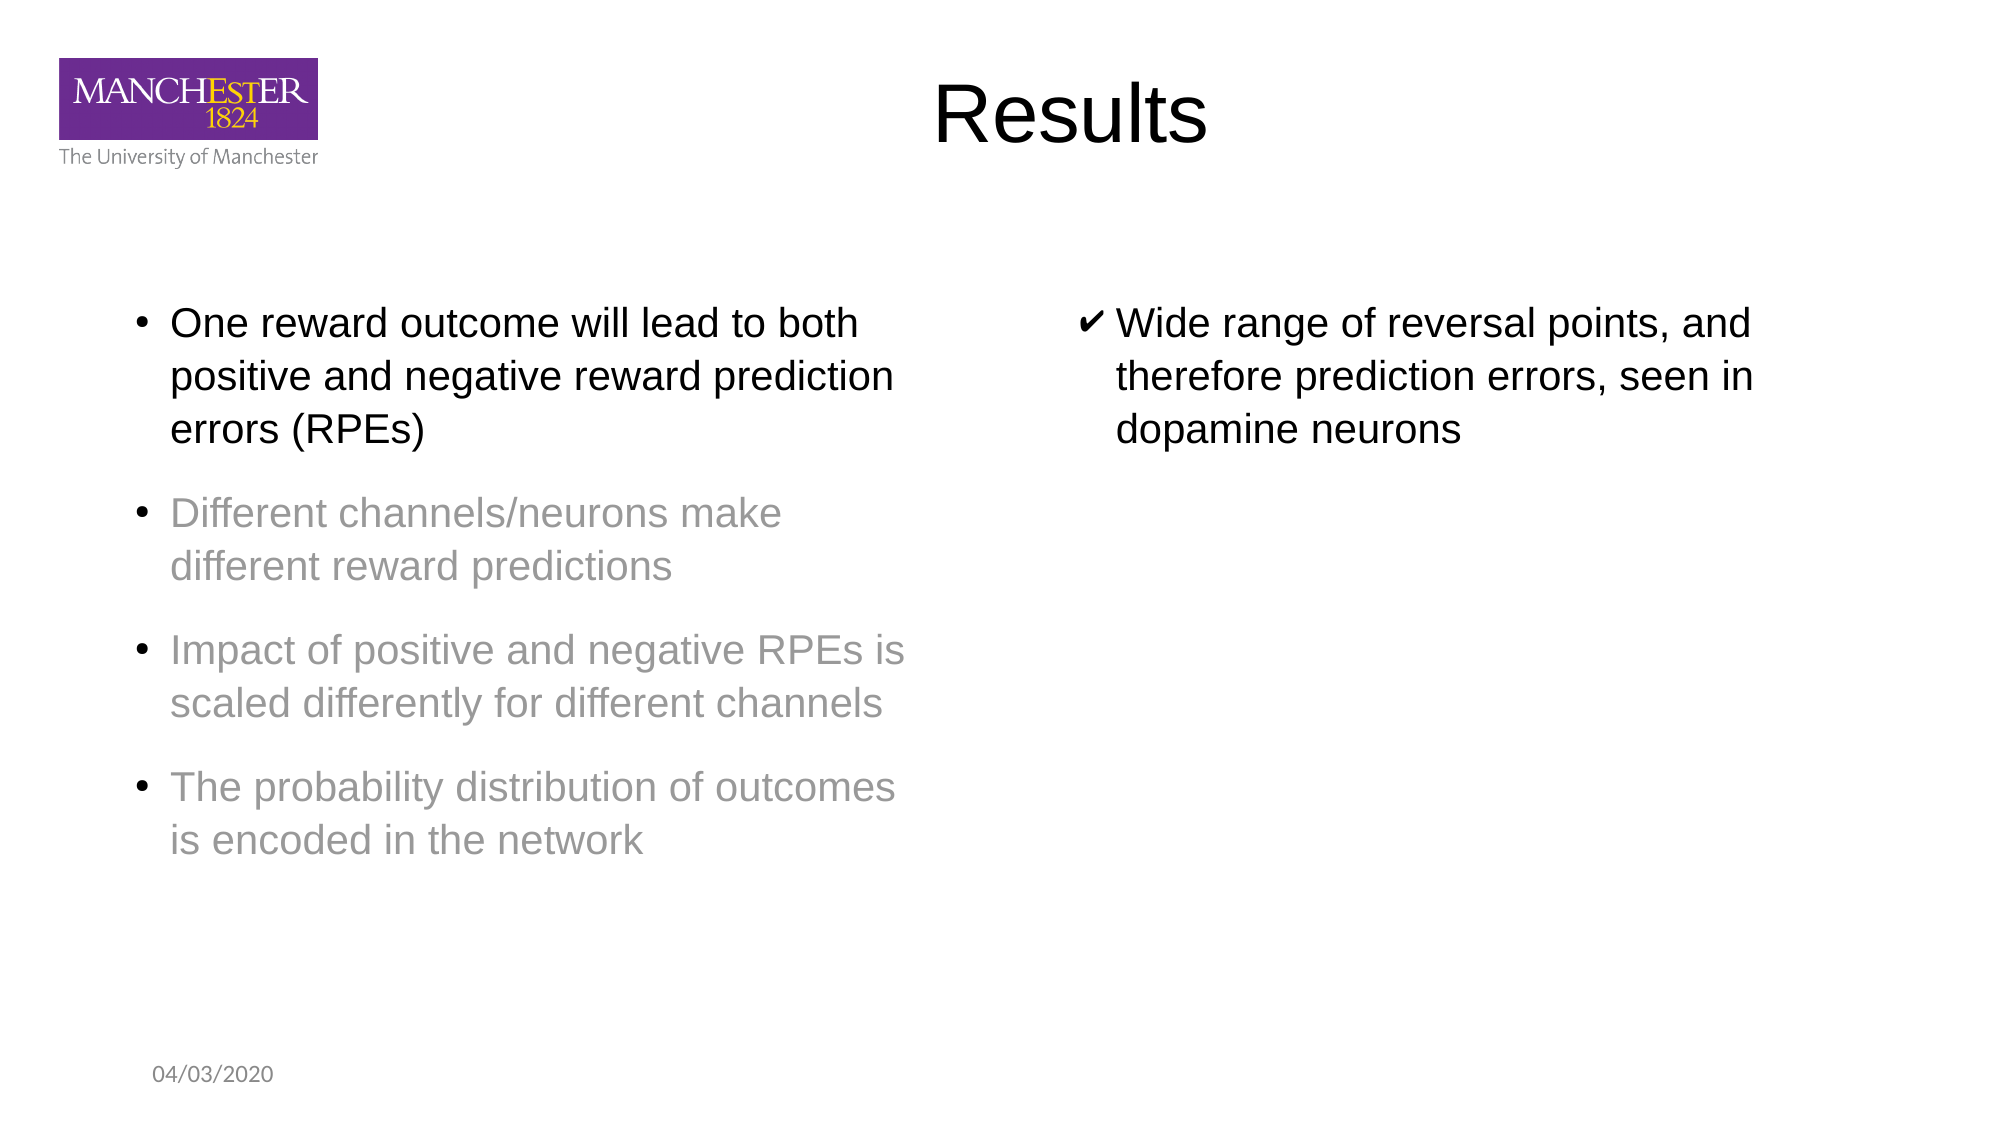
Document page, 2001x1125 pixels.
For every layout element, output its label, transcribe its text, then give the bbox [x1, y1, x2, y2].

picture [59, 58, 318, 169]
text_box Wide range of reversal points, and therefore prediction errors, seen in dopamine neurons [1065, 285, 1877, 978]
title Results [338, 44, 1804, 183]
text_box One reward outcome will lead to both positive and negative reward prediction errors (RPEs) Different channels/neurons make different reward predictions Impact of positive and negative RPEs is scaled differently for different channels The probability distribution of outcomes is encoded in the network [120, 285, 931, 978]
slide_number 04/03/2020 [137, 1042, 588, 1103]
